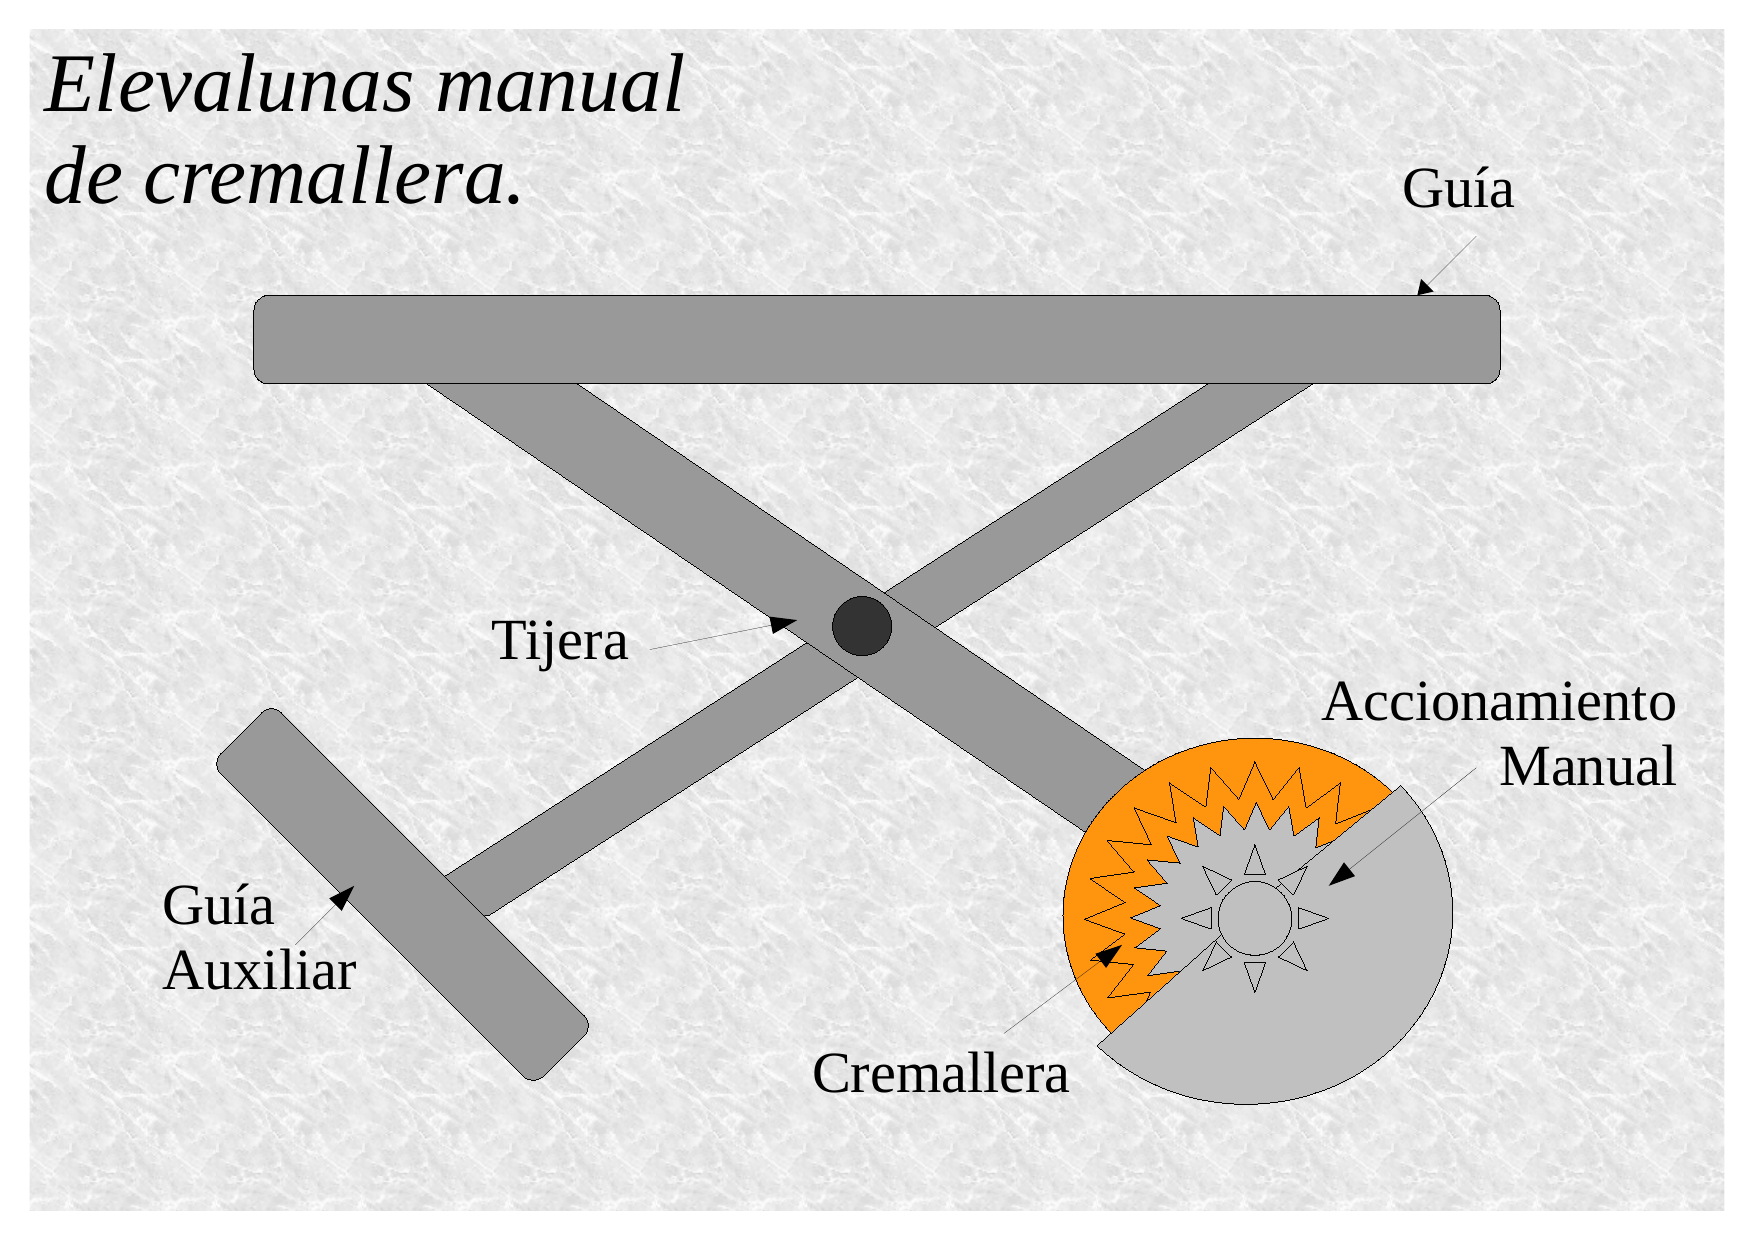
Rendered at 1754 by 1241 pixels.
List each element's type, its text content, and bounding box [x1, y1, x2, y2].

text_box Guía Auxiliar [147, 865, 372, 1010]
text_box Elevalunas manual de cremallera. [29, 29, 798, 229]
text_box Cremallera [797, 1033, 1088, 1113]
text_box Guía [1387, 147, 1531, 228]
picture [29, 29, 1725, 1211]
text_box [216, 295, 1501, 1105]
text_box Tijera [477, 599, 644, 680]
text_box Accionamiento Manual [1306, 661, 1693, 806]
